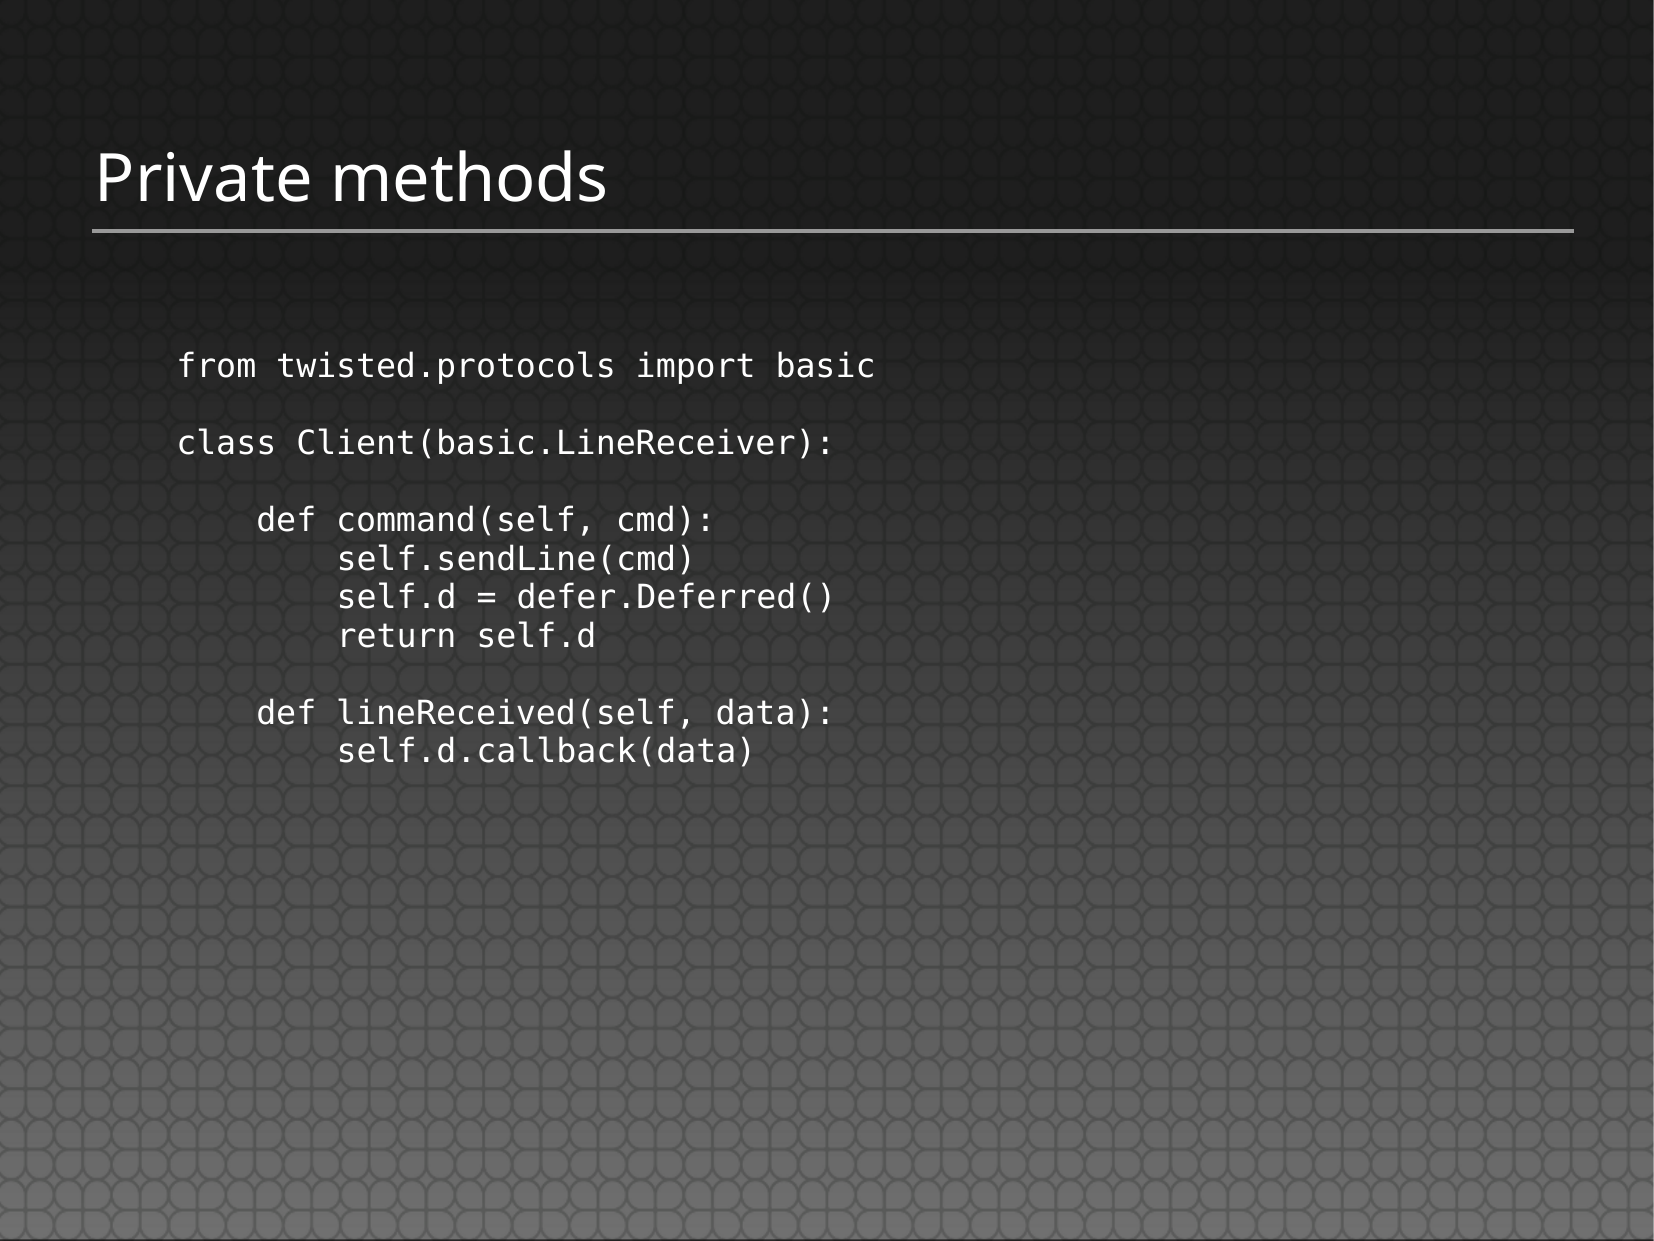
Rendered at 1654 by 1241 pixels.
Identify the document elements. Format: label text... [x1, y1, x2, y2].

title self.sendLine(cmd) [176, 284, 1422, 834]
picture [0, 0, 1654, 1241]
title Private methods [94, 100, 1426, 251]
